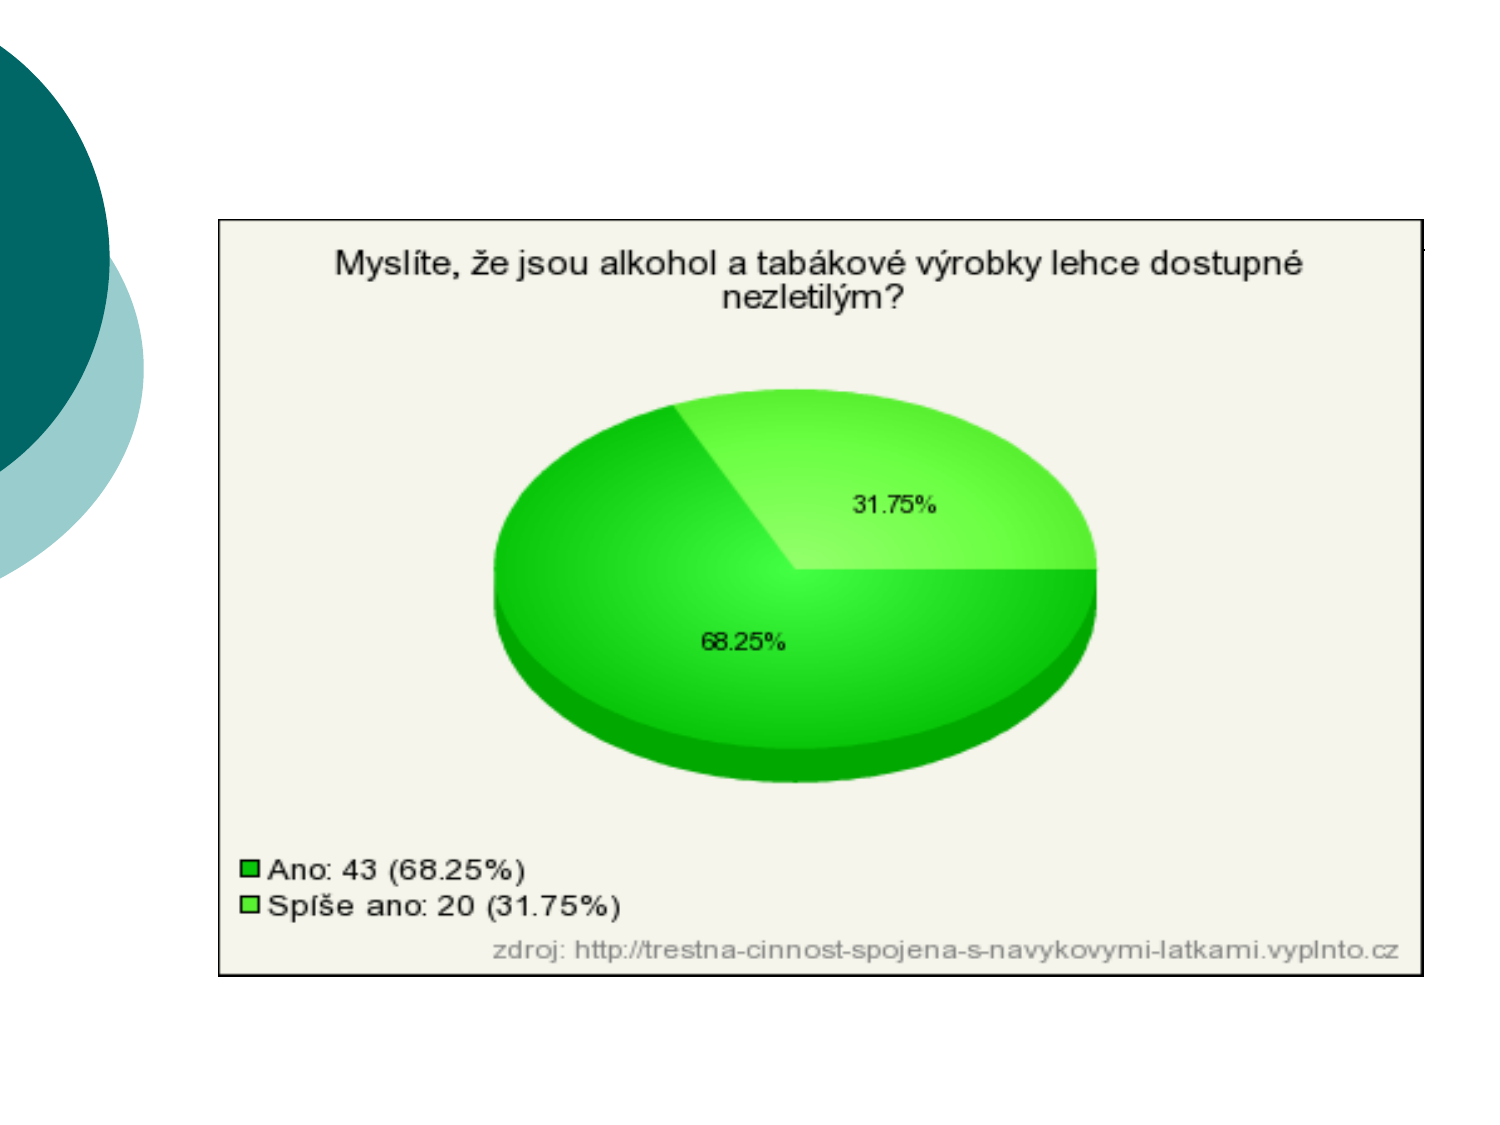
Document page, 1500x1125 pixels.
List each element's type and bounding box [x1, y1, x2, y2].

picture [218, 219, 1424, 977]
